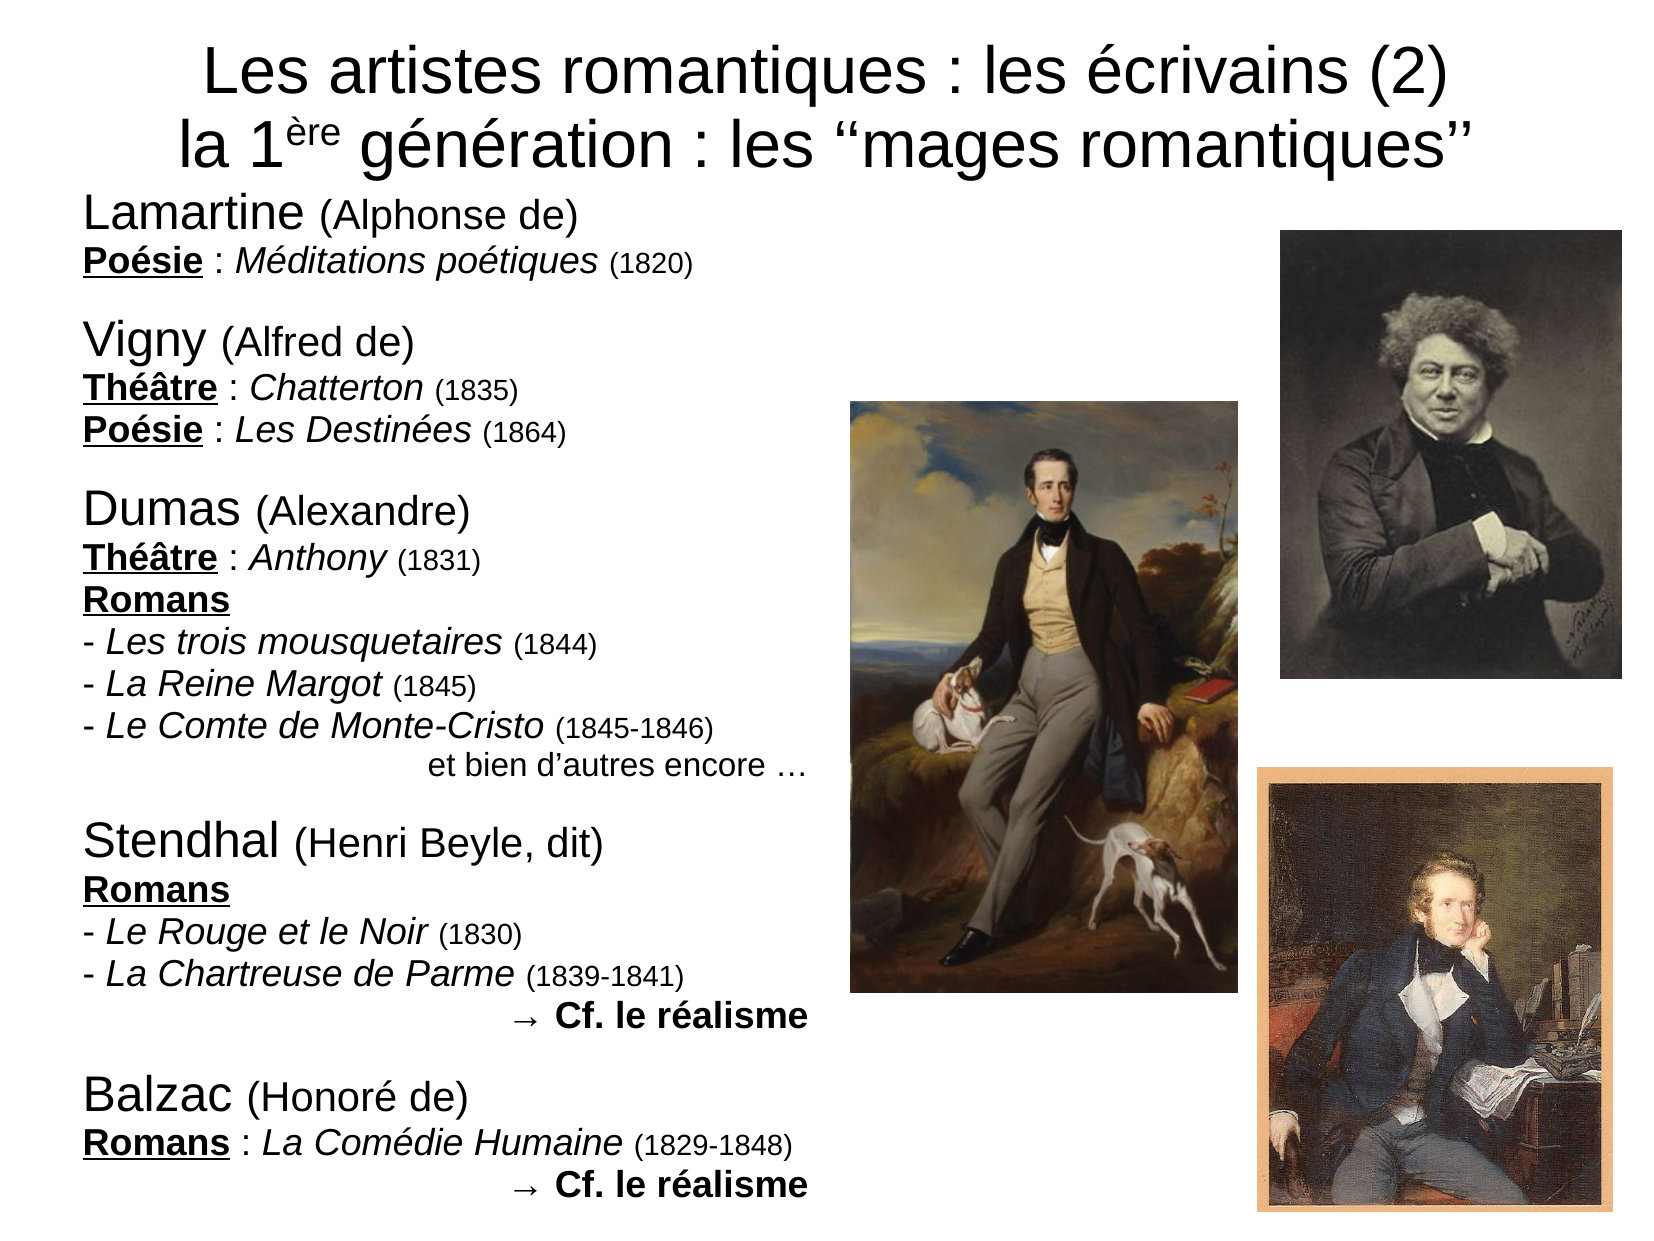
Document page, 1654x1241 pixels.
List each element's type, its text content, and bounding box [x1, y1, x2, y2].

picture [1280, 230, 1622, 679]
picture [850, 401, 1238, 993]
list Lamartine (Alphonse de) Poésie : Méditations poétiques (1820) Vigny (Alfred de) Théâtre : Chatterton (1835) Poésie : Les Destinées (1864) Dumas (Alexandre) Théâtre : Anthony (1831) Romans - Les trois mousquetaires (1844) - La Reine Margot (1845) - Le Comte de Monte-Cristo (1845-1846) et bien d’autres encore … Stendhal (Henri Beyle, dit) Romans - Le Rouge et le Noir (1830) - La Chartreuse de Parme (1839-1841) → Cf. le réalisme Balzac (Honoré de) Romans : La Comédie Humaine (1829-1848) → Cf. le réalisme [82, 183, 809, 1218]
picture [1257, 767, 1613, 1212]
title Les artistes romantiques : les écrivains (2) la 1ère génération : les ‘‘mages romantiques’’ [82, 25, 1571, 189]
